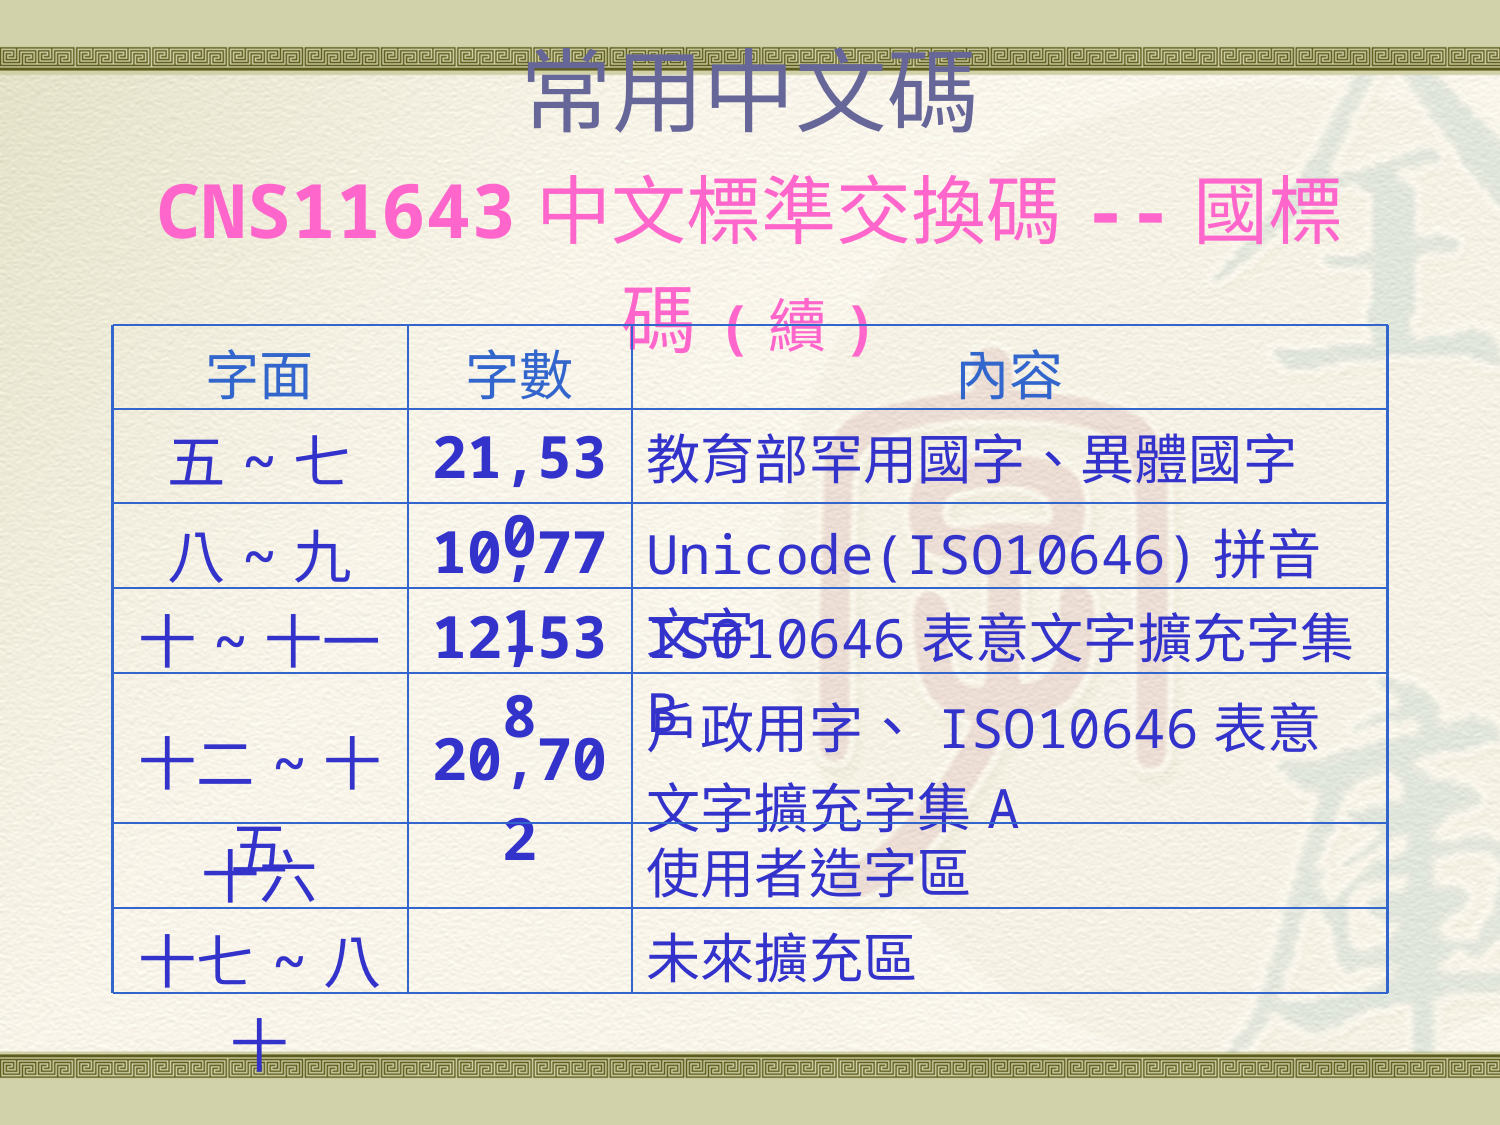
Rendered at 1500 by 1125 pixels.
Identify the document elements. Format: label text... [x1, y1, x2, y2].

text_box 五~七 [114, 410, 407, 502]
text_box 八~九 [114, 504, 407, 587]
text_box 十~十一 [114, 589, 407, 672]
text_box 教育部罕用國字、異體國字 [633, 410, 1386, 502]
text_box 12,538 [409, 589, 631, 672]
text_box ISO10646表意文字擴充字集B [633, 589, 1386, 672]
text_box 使用者造字區 [633, 824, 1386, 907]
text_box 十六 [114, 824, 407, 907]
title 常用中文碼 CNS11643中文標準交換碼--國標碼(續) [112, 51, 1388, 324]
text_box 字面 [114, 326, 407, 408]
text_box 20,702 [409, 674, 631, 822]
text_box 21,530 [409, 410, 631, 502]
text_box 十七~八十 [114, 909, 407, 992]
text_box 內容 [633, 326, 1386, 408]
text_box 字數 [409, 326, 631, 408]
text_box 未來擴充區 [633, 909, 1386, 992]
text_box Unicode(ISO10646)拼音文字 [633, 504, 1386, 587]
text_box 十二~十五 [114, 674, 407, 822]
picture [0, 0, 1500, 1125]
text_box 戶政用字、ISO10646表意文字擴充字集A [633, 674, 1386, 822]
text_box 10,771 [409, 504, 631, 587]
